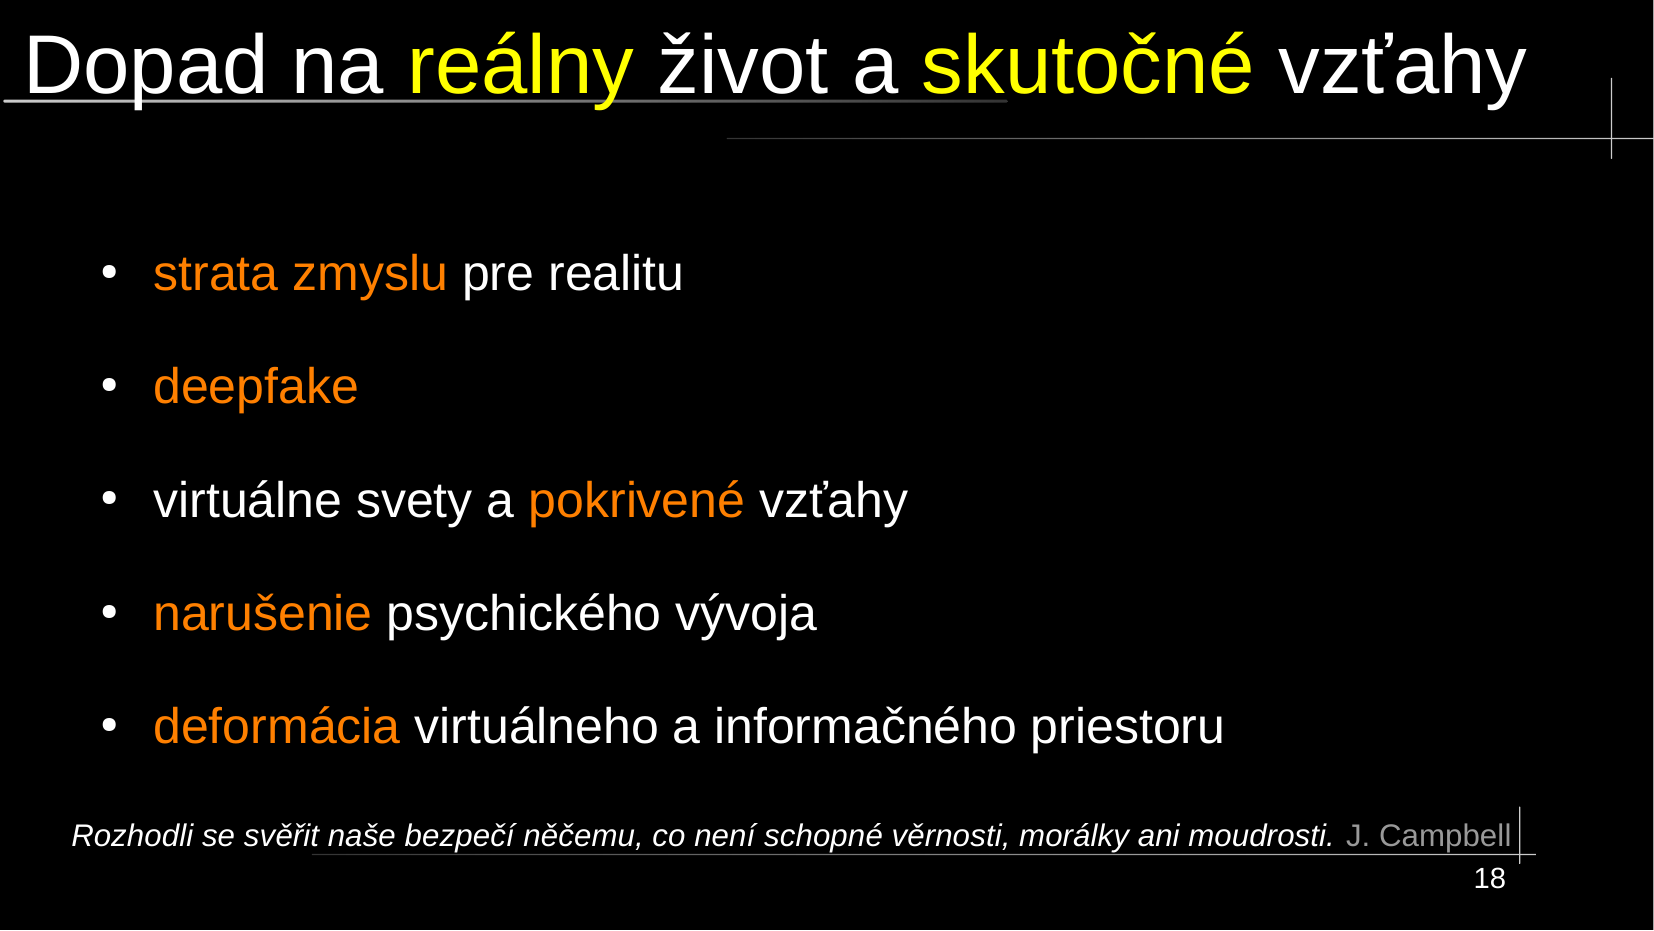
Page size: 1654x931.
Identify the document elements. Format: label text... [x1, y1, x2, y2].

title Rozhodli se svěřit naše bezpečí něčemu, co není schopné věrnosti, morálky ani moudrosti. J. Campbell [29, 800, 1512, 871]
list strata zmyslu pre realitu deepfake virtuálne svety a pokrivené vzťahy narušenie psychického vývoja deformácia virtuálneho a informačného priestoru [82, 217, 1571, 758]
title Dopad na reálny život a skutočné vzťahy [23, 11, 1589, 119]
